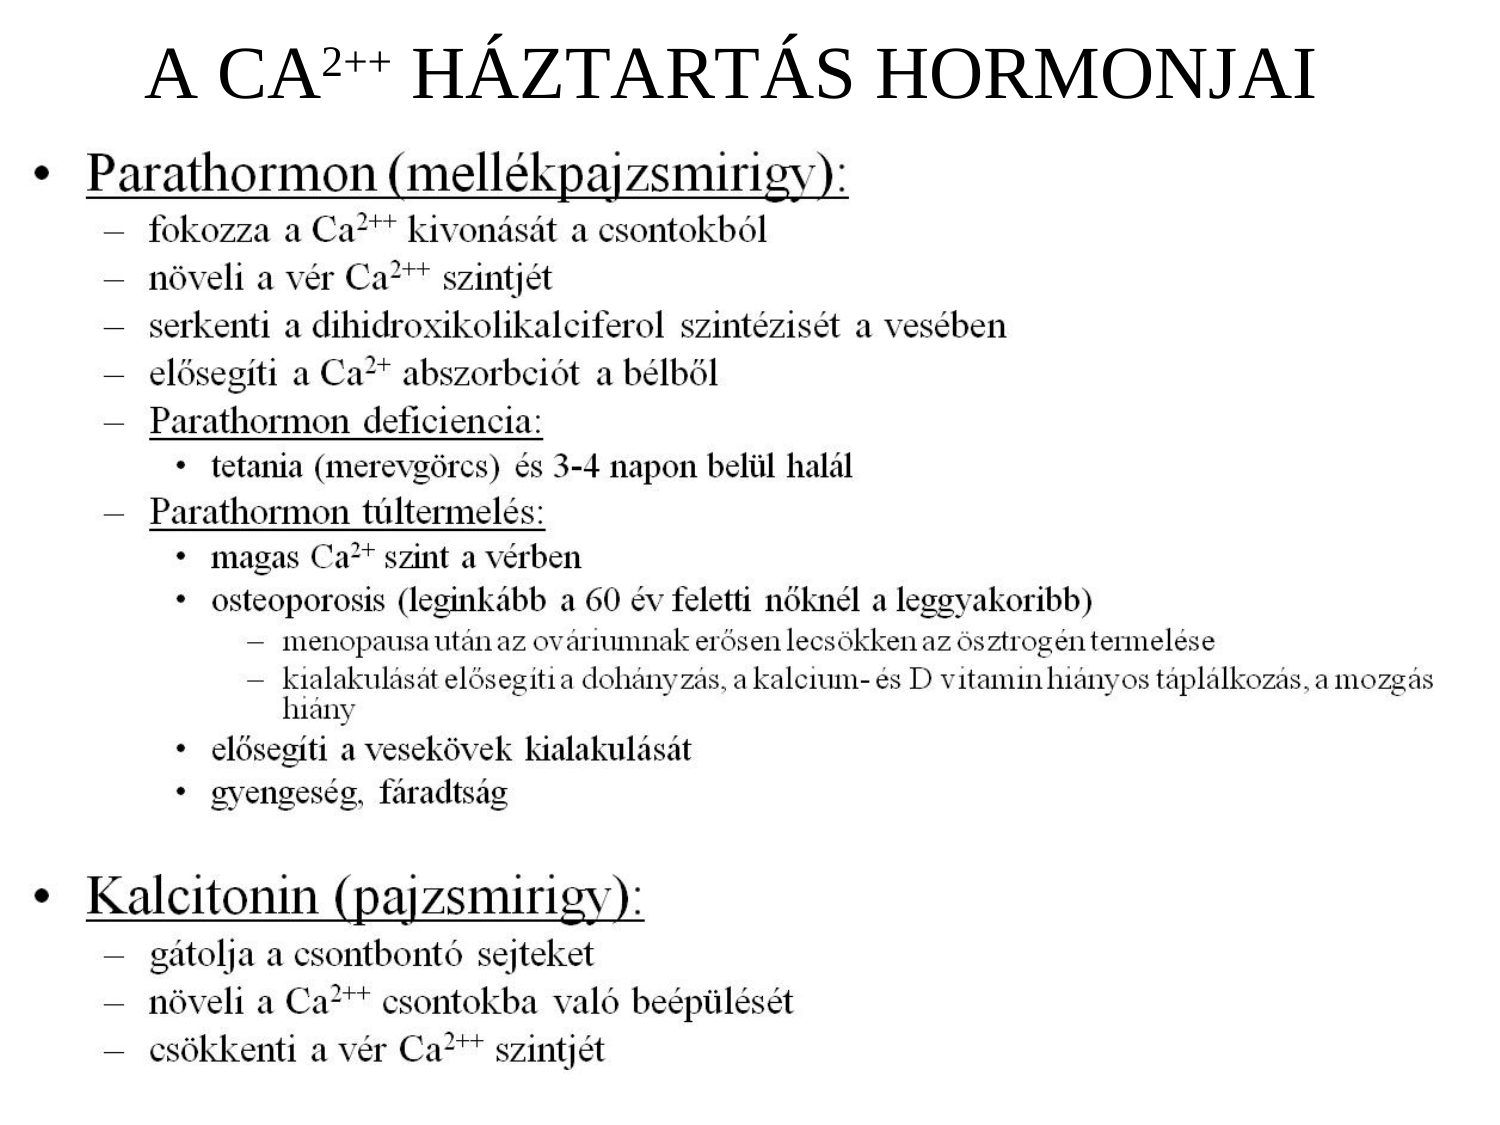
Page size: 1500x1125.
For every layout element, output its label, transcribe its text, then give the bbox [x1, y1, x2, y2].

picture [0, 119, 1476, 1125]
title A CA2++ HÁZTARTÁS HORMONJAI [0, 0, 1463, 138]
